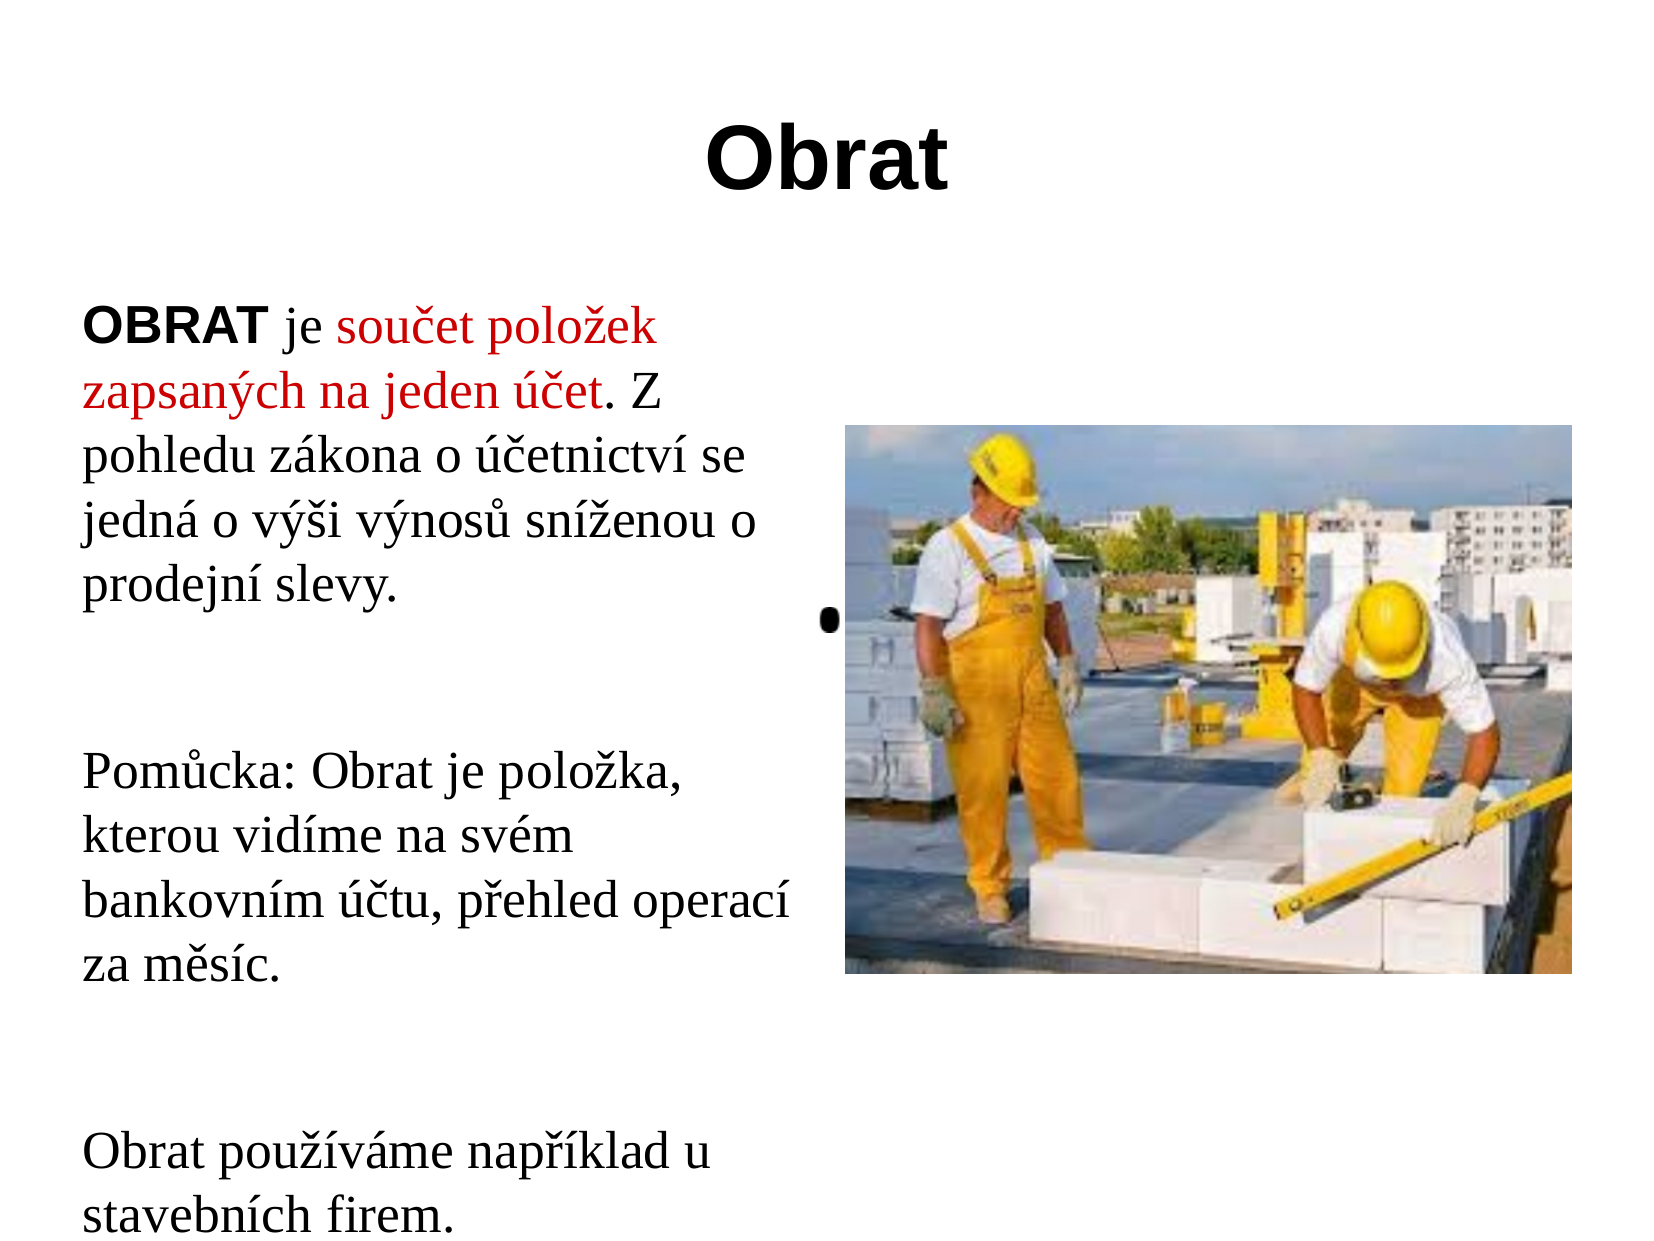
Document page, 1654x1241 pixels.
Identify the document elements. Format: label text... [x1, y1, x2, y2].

picture [845, 425, 1572, 974]
list OBRAT je součet položek zapsaných na jeden účet. Z pohledu zákona o účetnictví se jedná o výši výnosů sníženou o prodejní slevy. Pomůcka: Obrat je položka, kterou vidíme na svém bankovním účtu, přehled operací za měsíc. Obrat používáme například u stavebních firem. [82, 290, 809, 1204]
title Obrat [82, 49, 1571, 257]
picture [817, 607, 843, 633]
